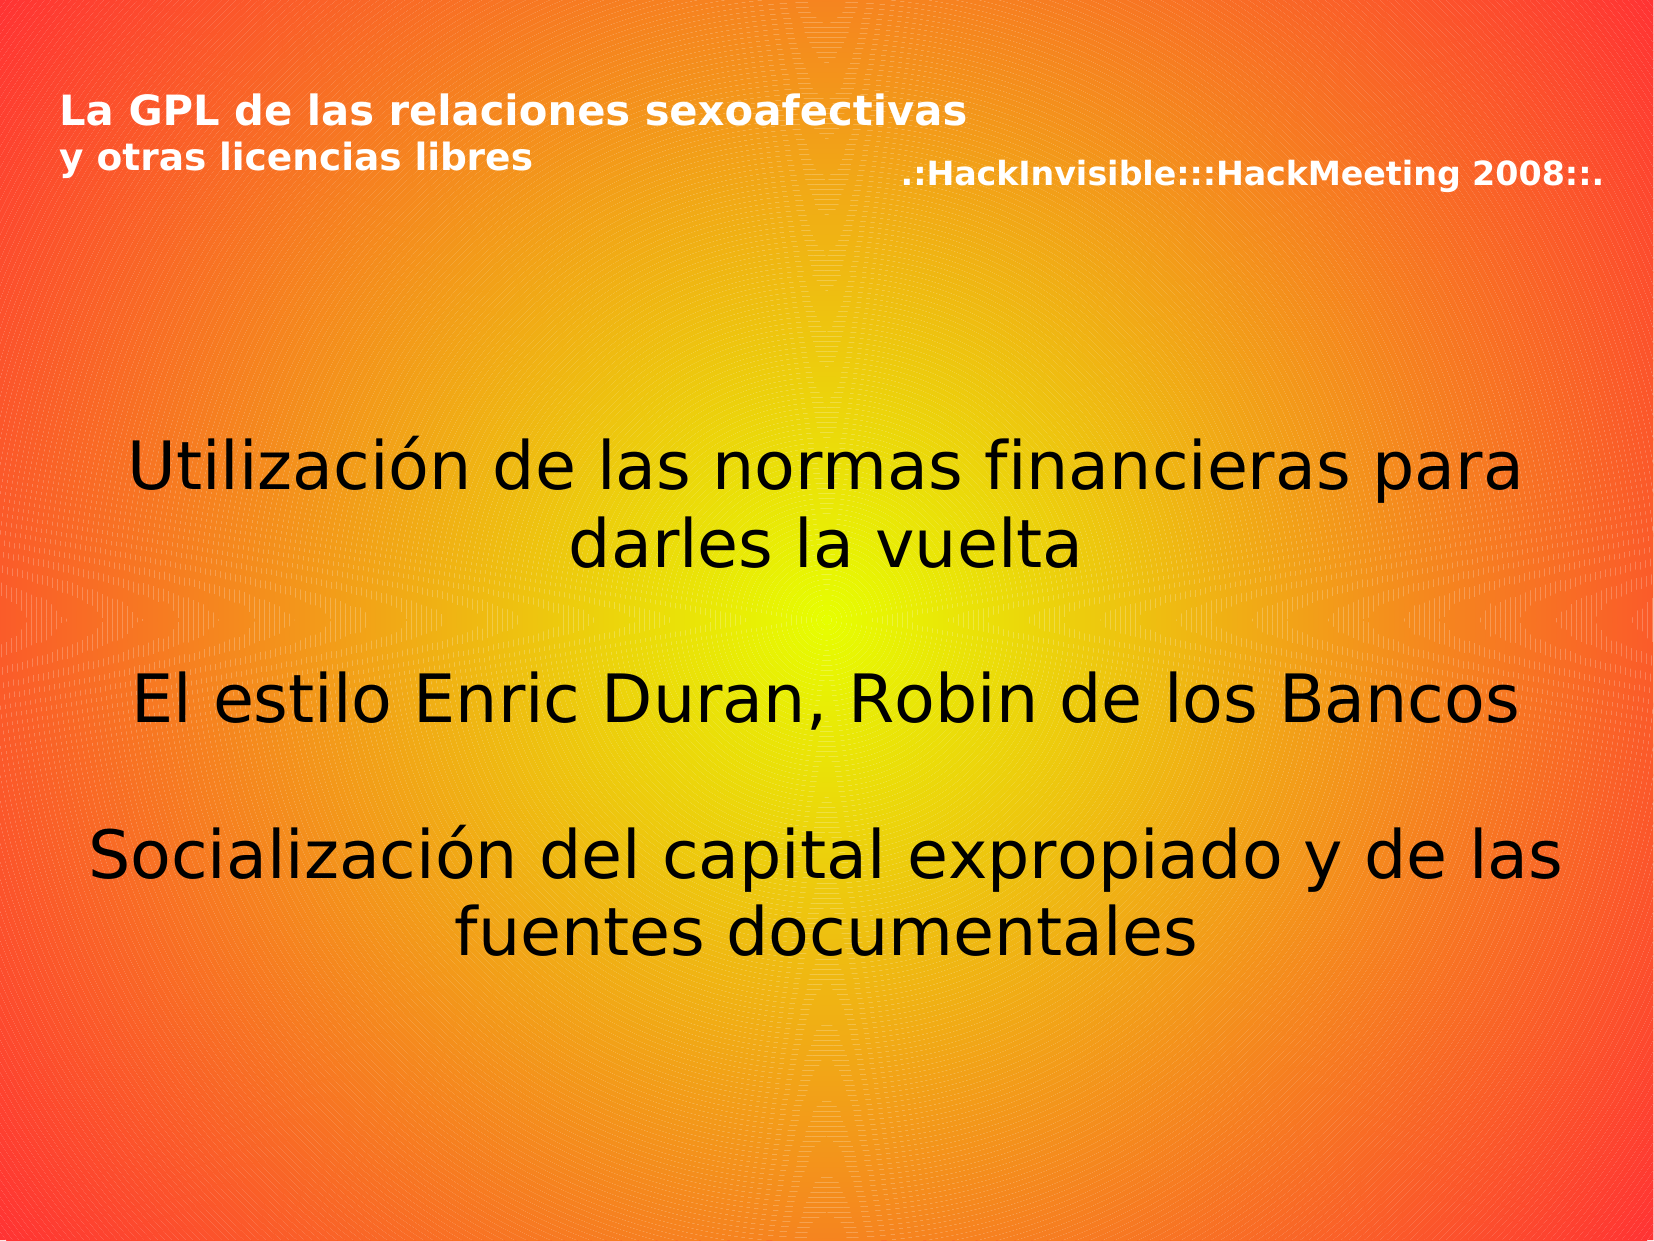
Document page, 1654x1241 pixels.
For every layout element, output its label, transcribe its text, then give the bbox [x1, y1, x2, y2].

subtitle Utilización de las normas financieras para darles la vuelta El estilo Enric Duran, Robin de los Bancos Socialización del capital expropiado y de las fuentes documentales [82, 297, 1571, 1102]
text_box .:HackInvisible:::HackMeeting 2008::. [885, 147, 1607, 201]
title La GPL de las relaciones sexoafectivas y otras licencias libres [59, 59, 1595, 207]
